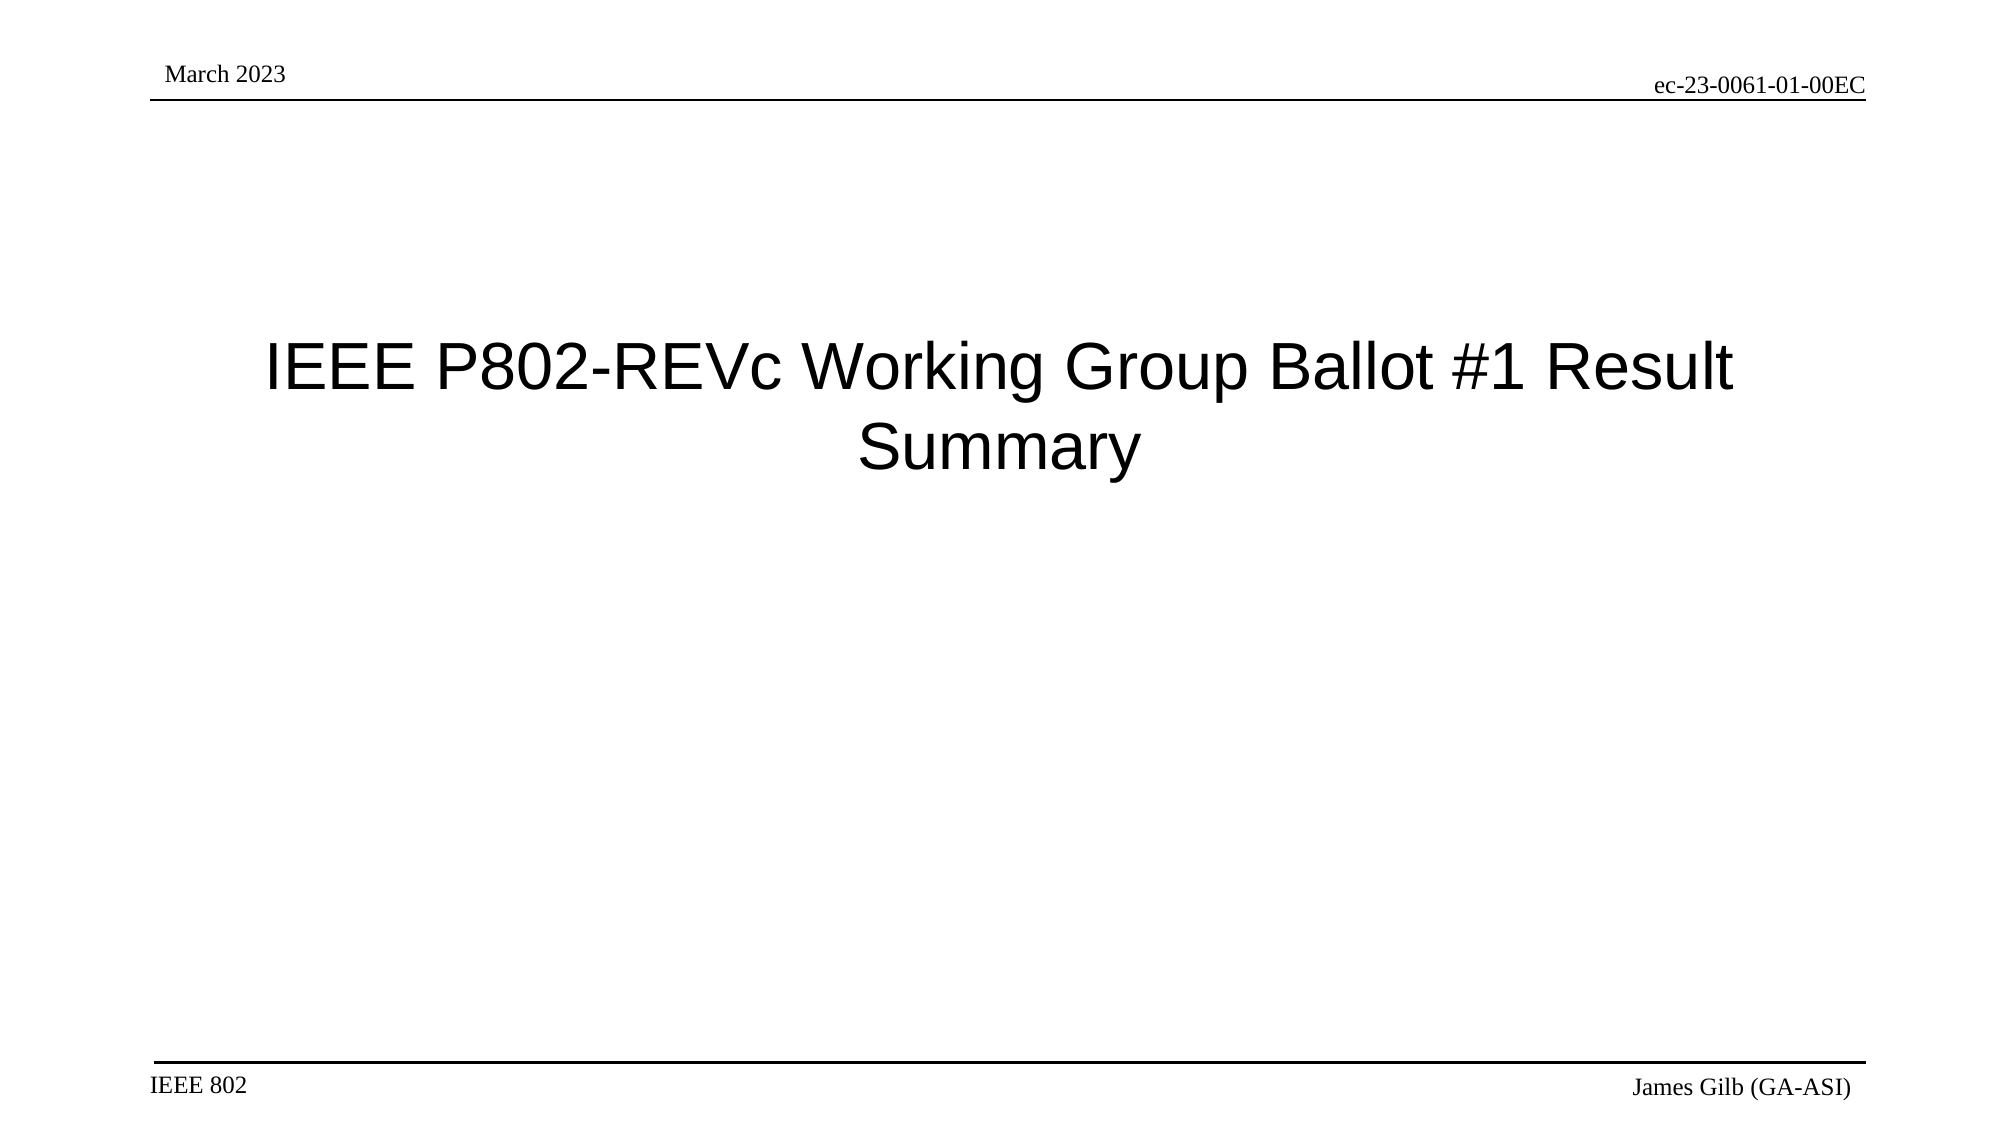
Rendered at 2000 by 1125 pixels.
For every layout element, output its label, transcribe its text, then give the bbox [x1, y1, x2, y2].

subtitle IEEE P802-REVc Working Group Ballot #1 Result Summary [125, 112, 1876, 693]
